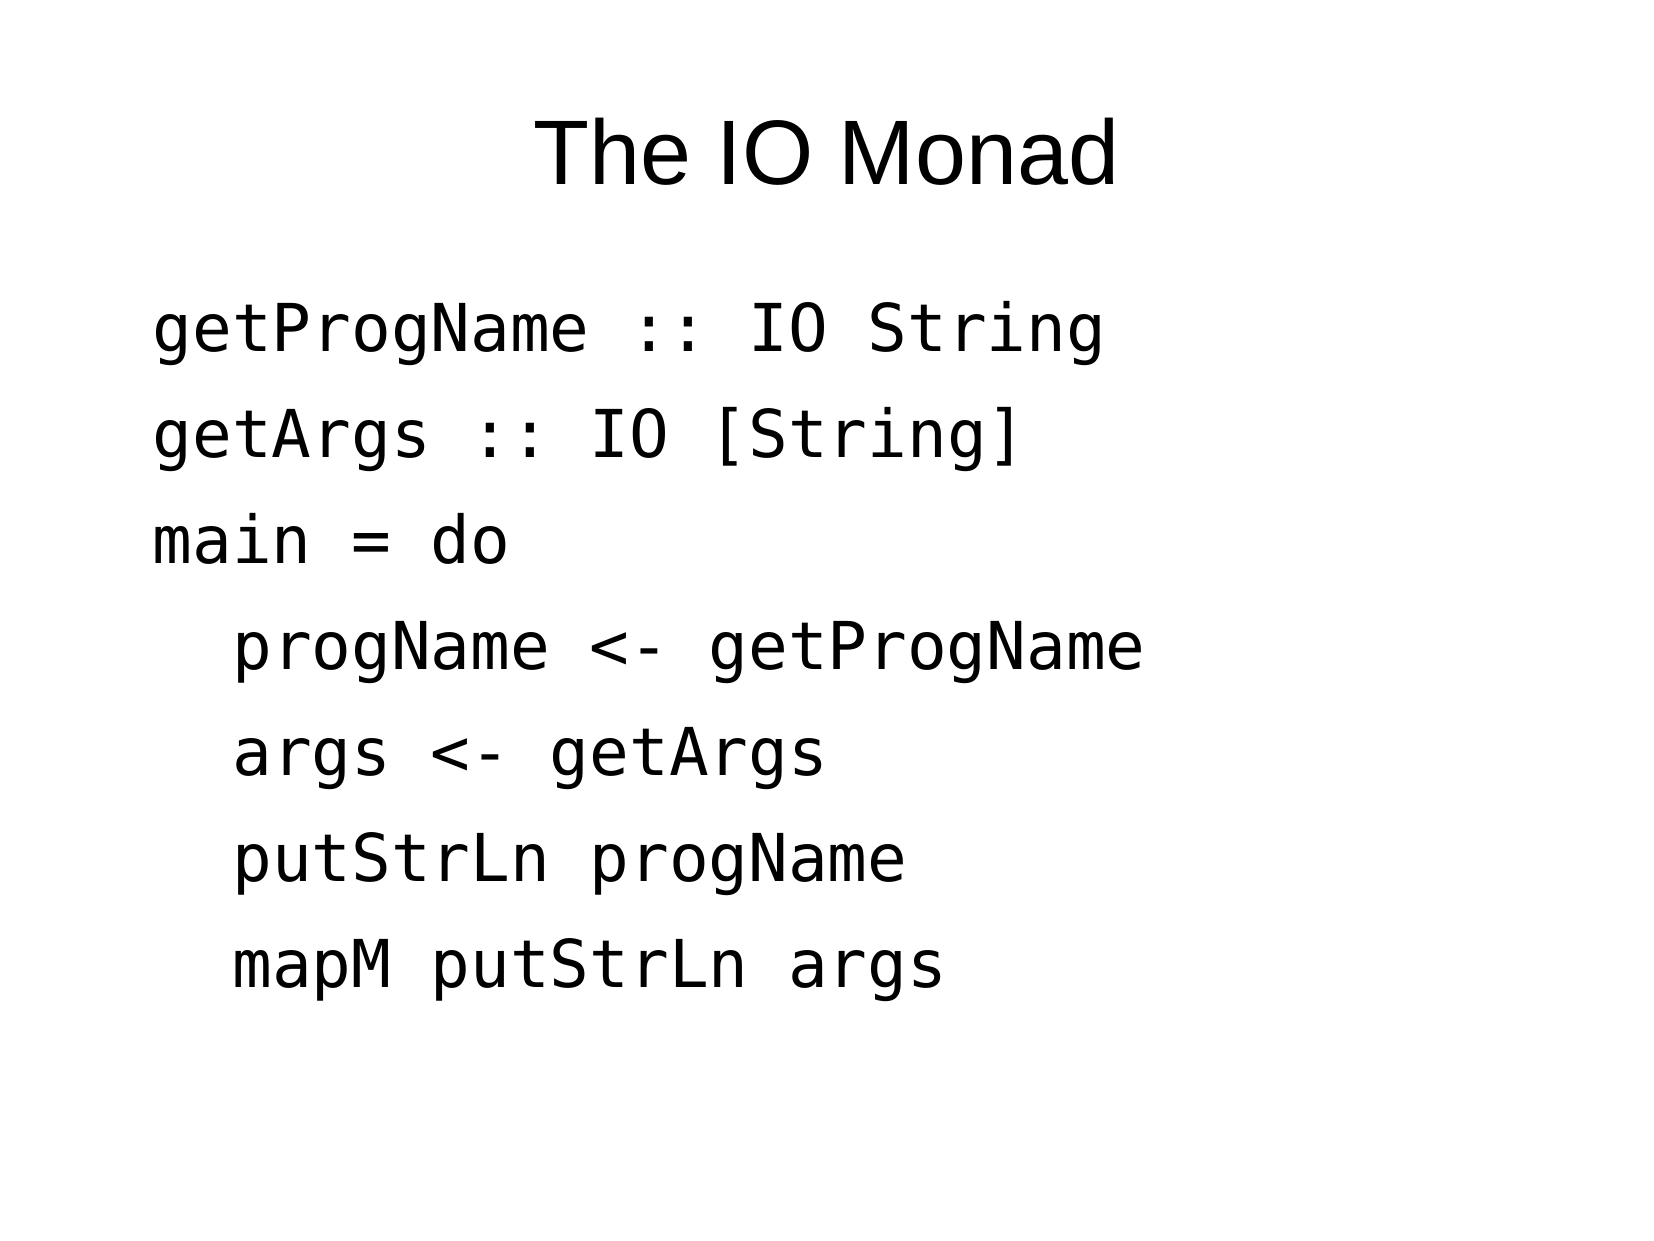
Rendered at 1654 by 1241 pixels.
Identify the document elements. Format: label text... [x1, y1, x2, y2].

title The IO Monad [82, 49, 1571, 257]
list getProgName :: IO String getArgs :: IO [String] main = do progName <- getProgName args <- getArgs putStrLn progName mapM putStrLn args [82, 290, 1571, 1010]
